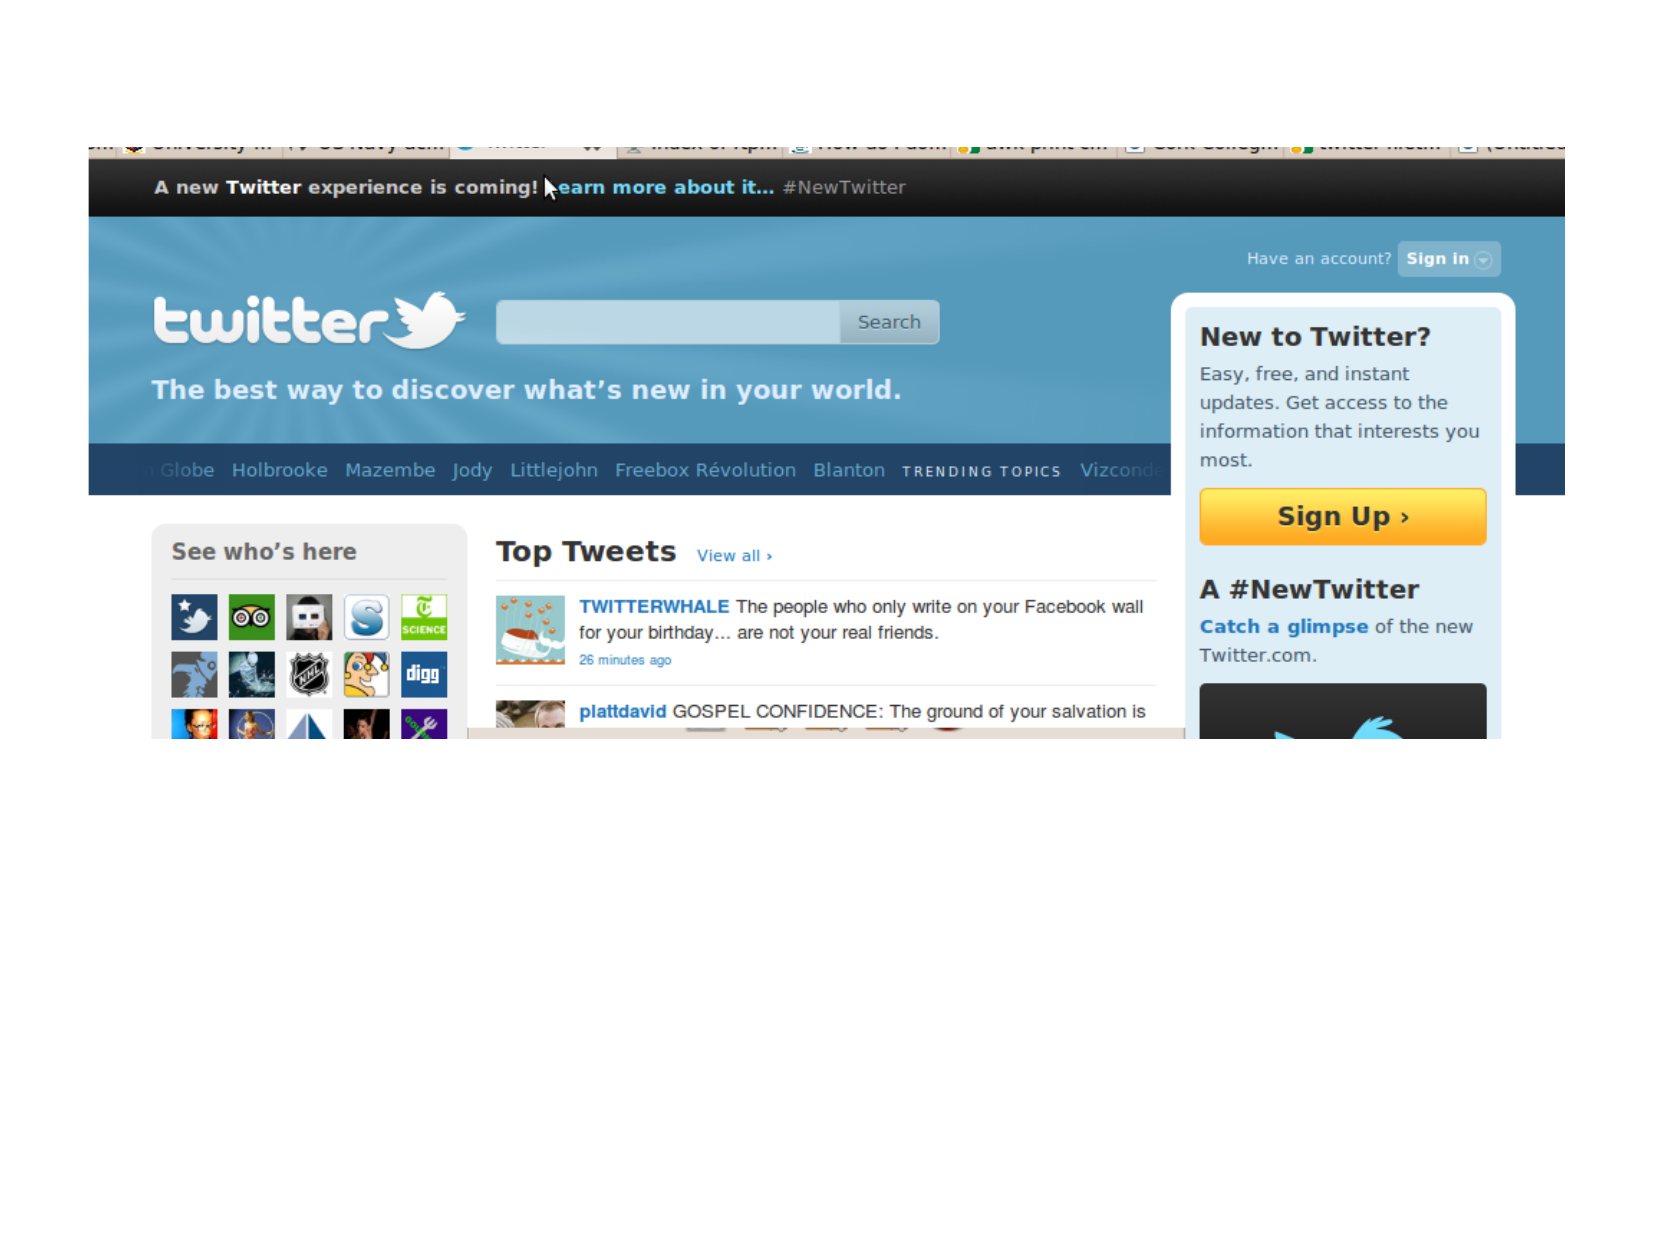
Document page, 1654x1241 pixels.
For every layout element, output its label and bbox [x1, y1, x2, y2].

picture [88, 147, 1565, 739]
